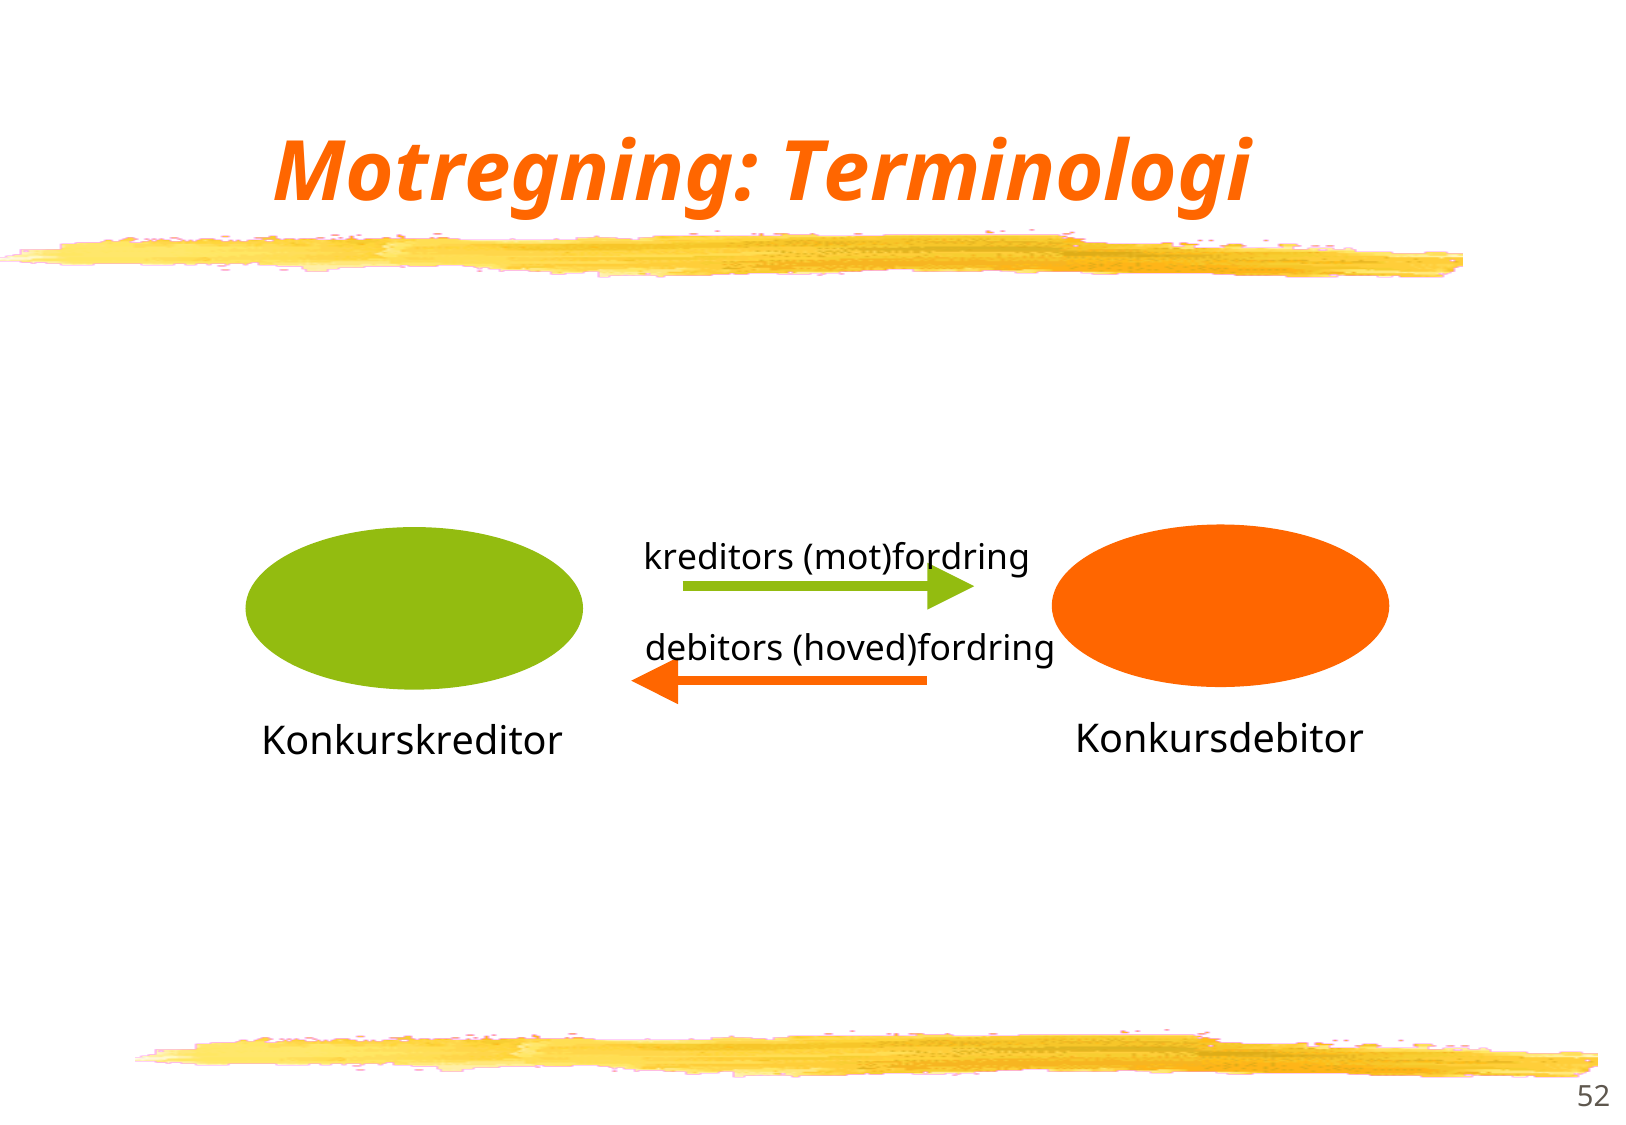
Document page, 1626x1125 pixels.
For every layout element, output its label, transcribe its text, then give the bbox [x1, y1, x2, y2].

text_box kreditors (mot)fordring [629, 527, 1045, 584]
text_box debitors (hoved)fordring [630, 618, 1070, 675]
text_box Konkurskreditor [246, 708, 578, 770]
text_box [1051, 524, 1390, 688]
picture [135, 1024, 1598, 1088]
text_box Konkursdebitor [1060, 705, 1379, 768]
text_box <number> [1516, 1050, 1626, 1125]
title Motregning: Terminologi [72, 37, 1454, 225]
text_box [245, 527, 584, 690]
picture [0, 224, 1463, 288]
